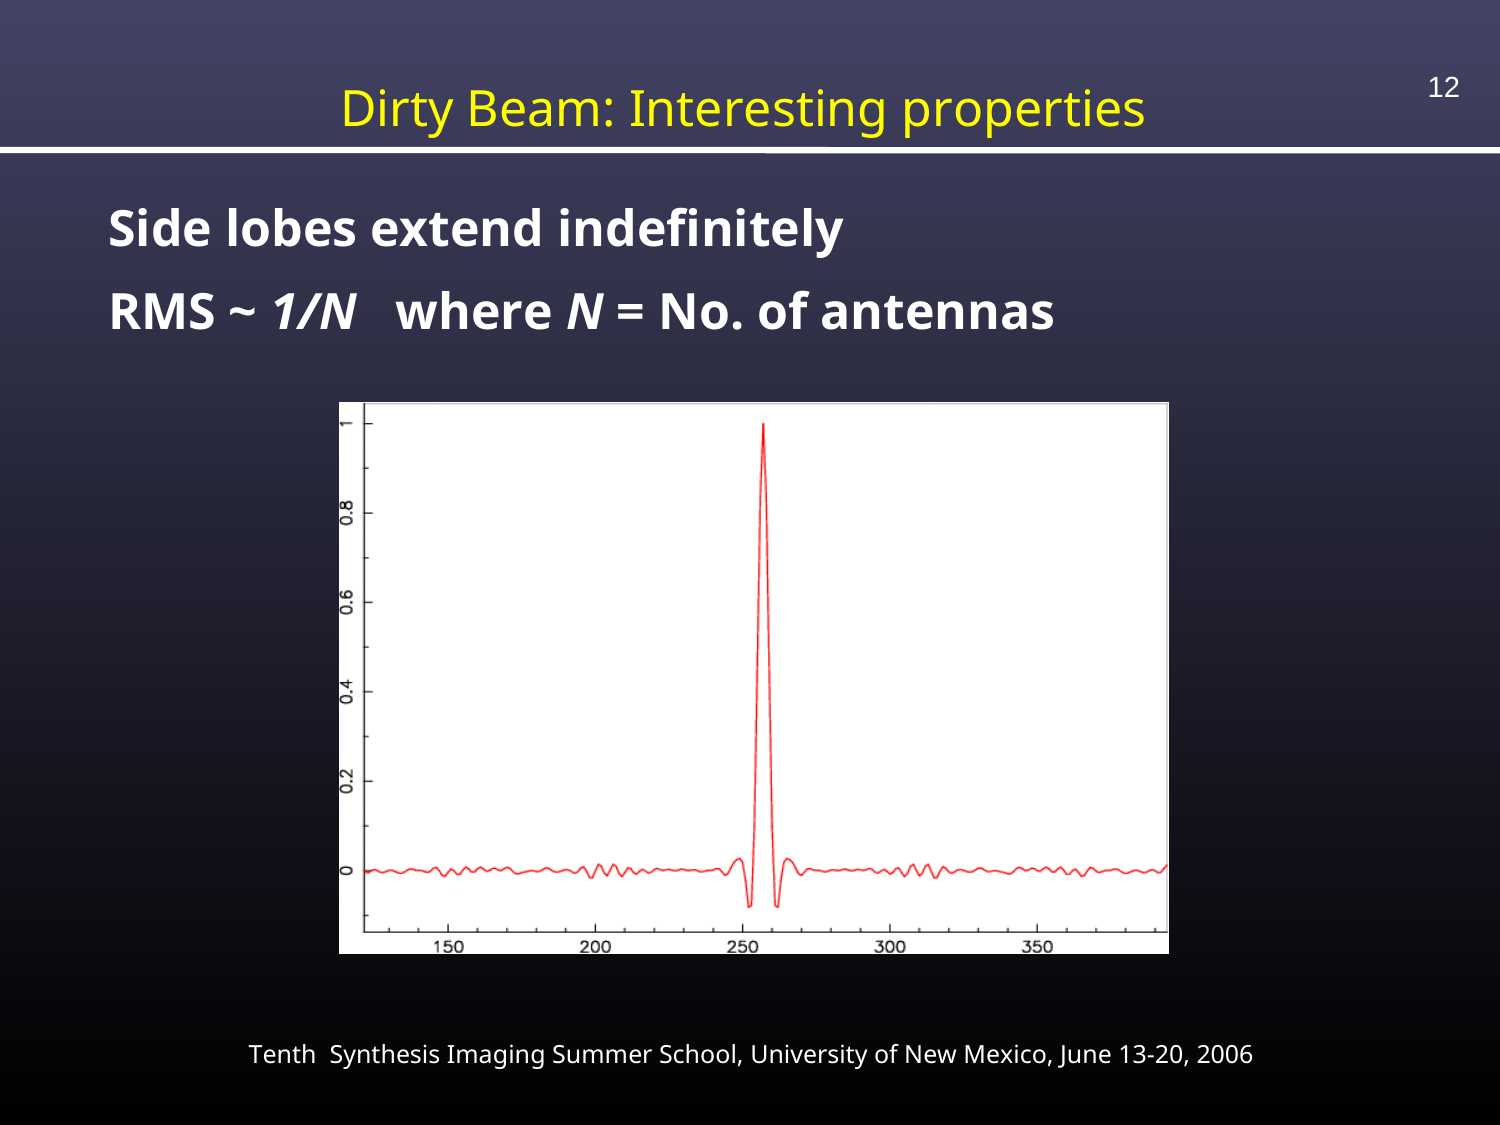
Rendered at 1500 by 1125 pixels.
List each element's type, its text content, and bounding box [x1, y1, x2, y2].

subtitle Side lobes extend indefinitely RMS ~ 1/N where N = No. of antennas [108, 193, 1384, 404]
title Dirty Beam: Interesting properties [112, 62, 1375, 151]
picture [339, 402, 1169, 954]
